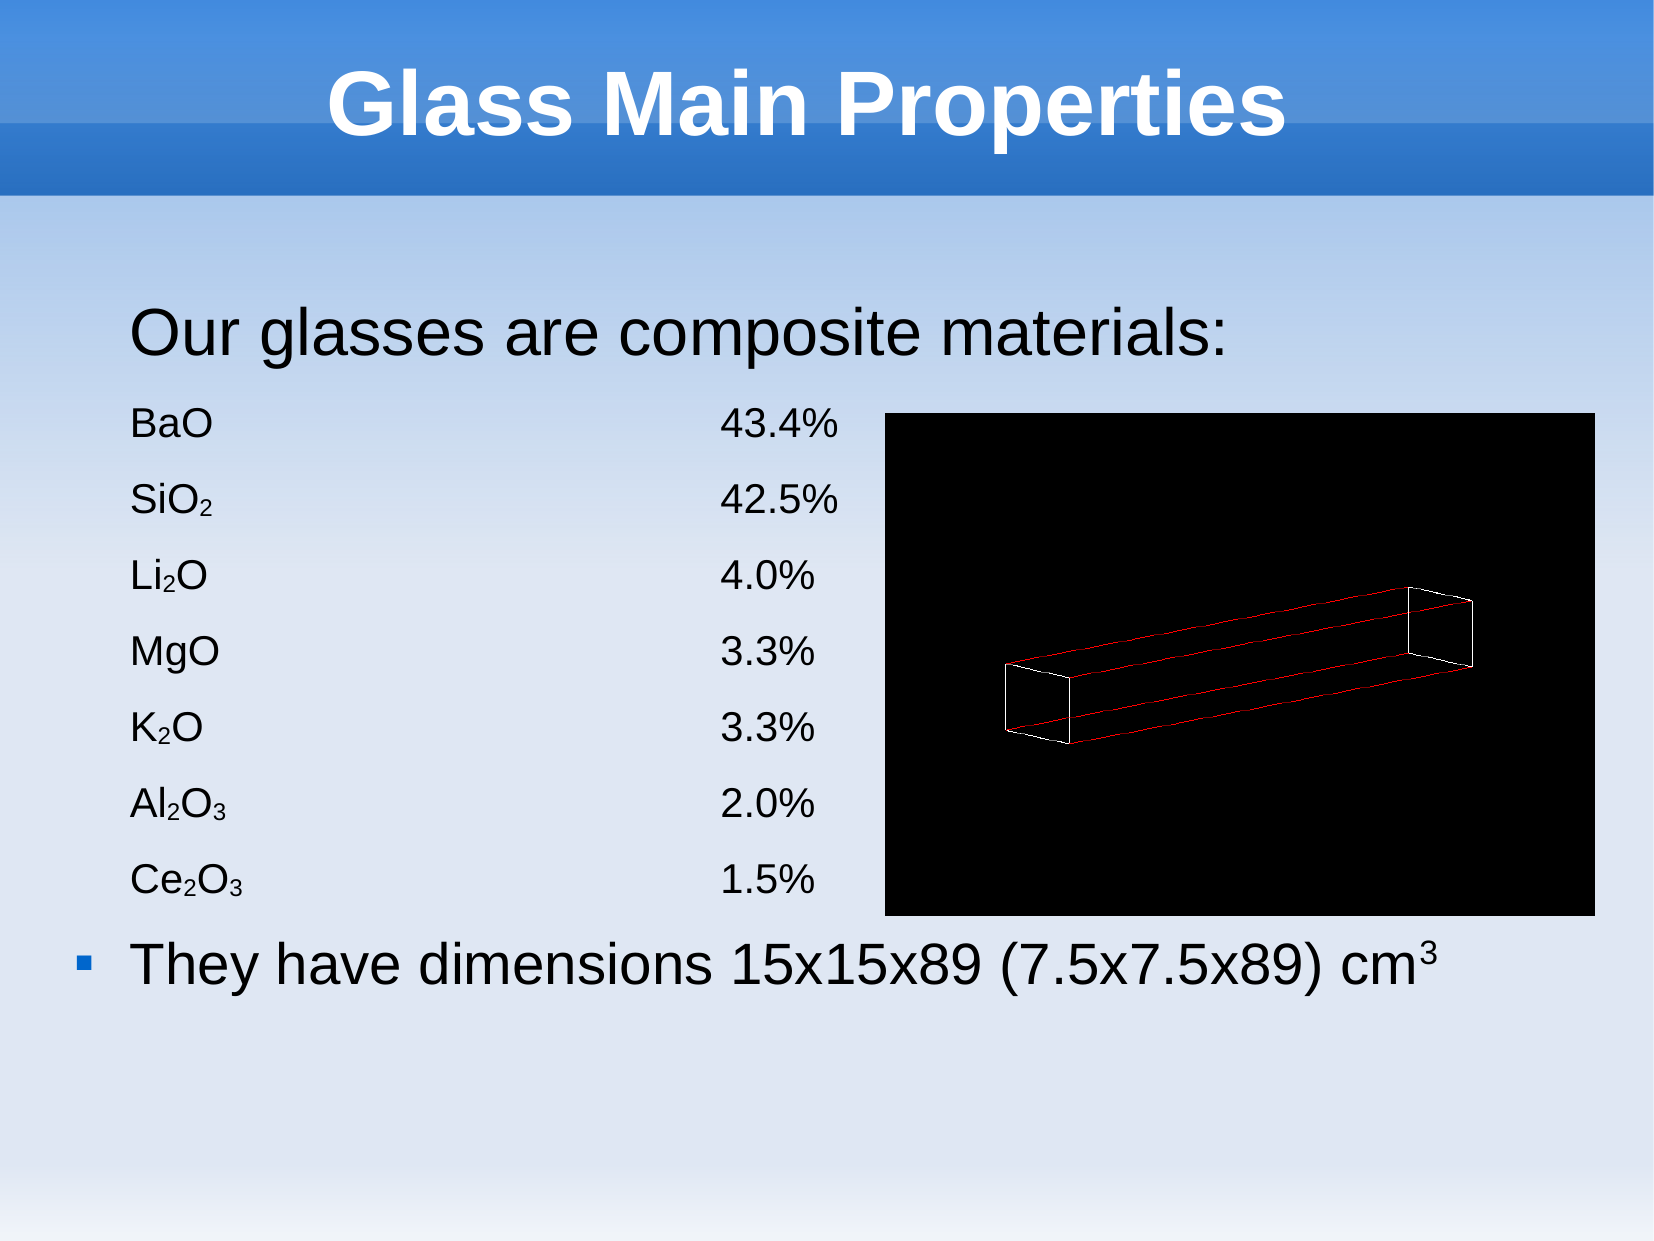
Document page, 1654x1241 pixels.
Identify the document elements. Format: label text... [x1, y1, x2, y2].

list Our glasses are composite materials: BaO 43.4% SiO2 42.5% Li2O 4.0% MgO 3.3% K2O 3.3% Al2O3 2.0% Ce2O3 1.5% They have dimensions 15x15x89 (7.5x7.5x89) cm3 [59, 295, 1548, 1144]
title Glass Main Properties [76, 0, 1565, 208]
picture [0, 0, 1654, 1241]
